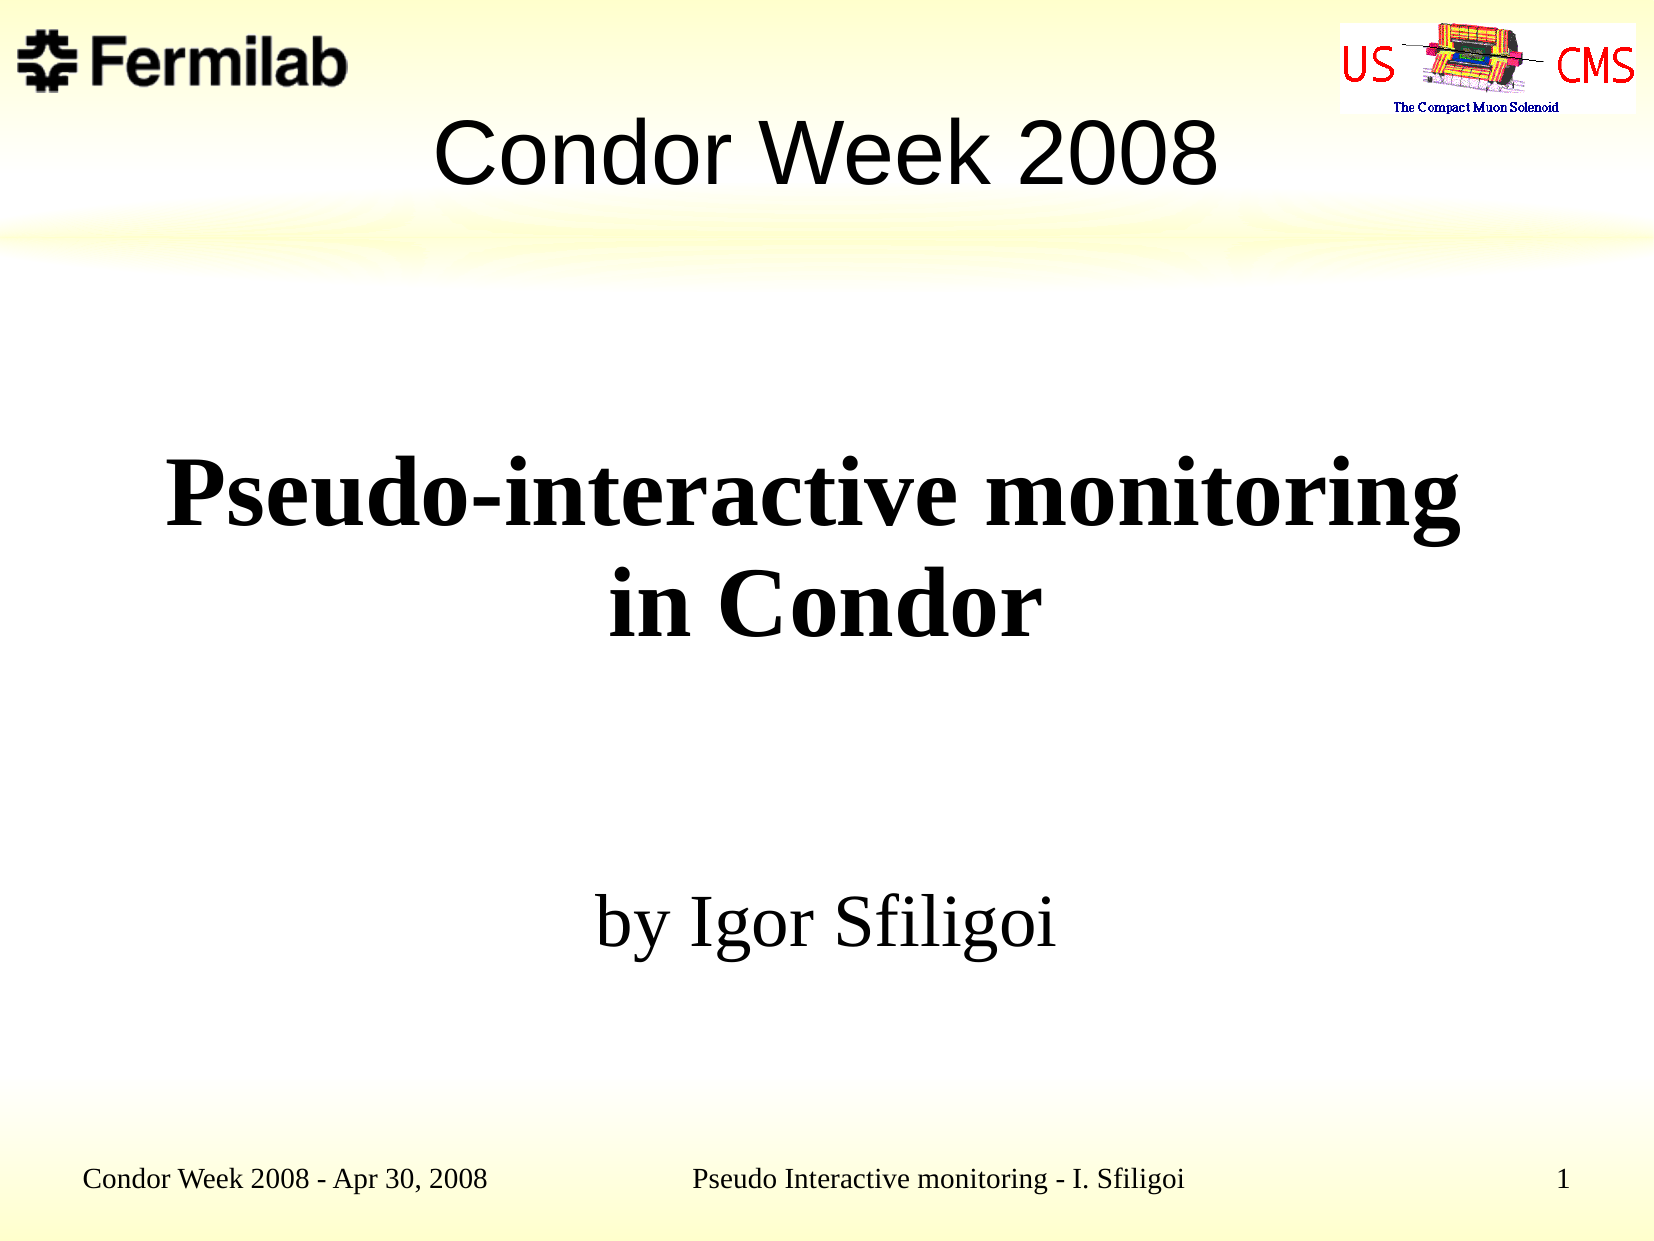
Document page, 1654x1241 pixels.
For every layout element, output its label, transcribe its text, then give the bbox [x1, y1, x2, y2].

picture [17, 29, 348, 93]
picture [1340, 23, 1636, 114]
subtitle Pseudo-interactive monitoring in Condor by Igor Sfiligoi [82, 290, 1571, 1109]
title Condor Week 2008 [82, 49, 1571, 257]
